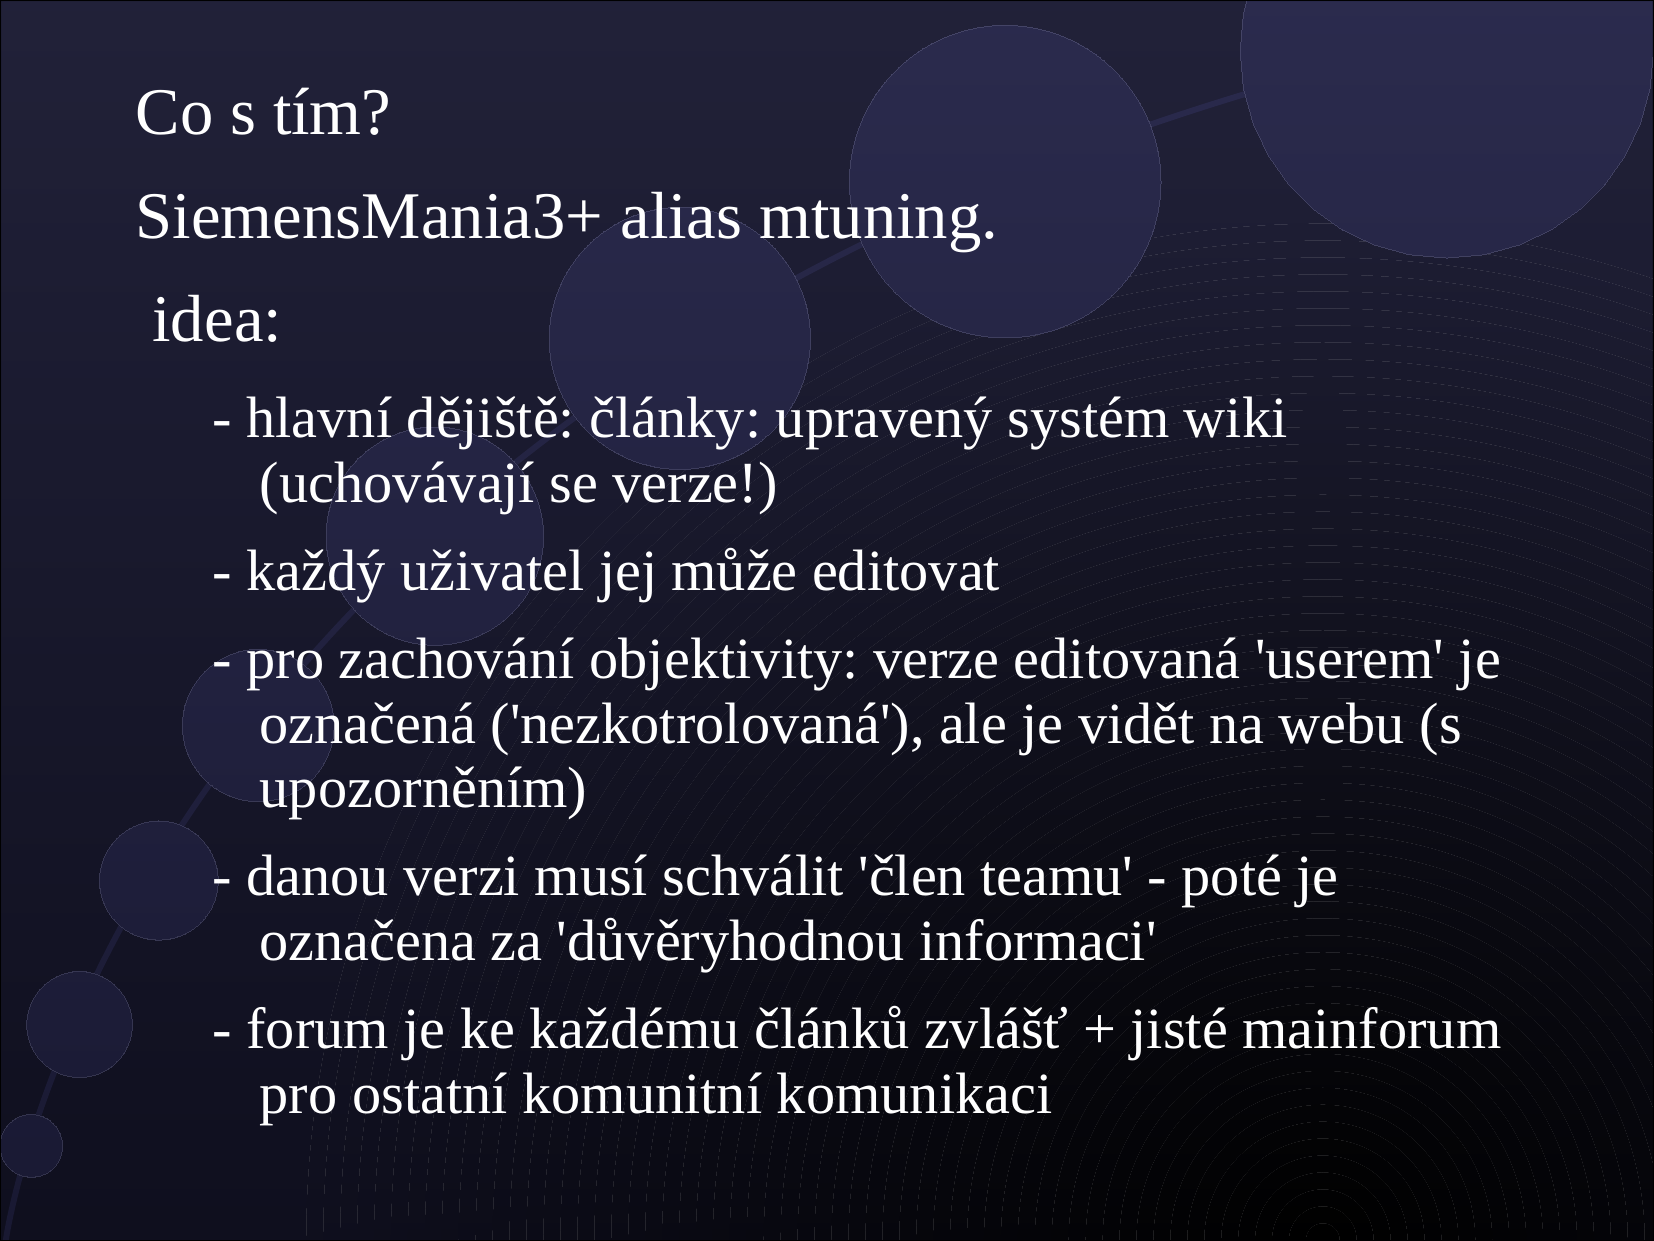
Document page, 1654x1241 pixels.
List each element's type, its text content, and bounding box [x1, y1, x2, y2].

list Co s tím? SiemensMania3+ alias mtuning. idea: - hlavní dějiště: články: upravený systém wiki (uchovávají se verze!) - každý uživatel jej může editovat - pro zachování objektivity: verze editovaná 'userem' je označená ('nezkotrolovaná'), ale je vidět na webu (s upozorněním) - danou verzi musí schválit 'člen teamu' - poté je označena za 'důvěryhodnou informaci' - forum je ke každému článků zvlášť + jisté mainforum pro ostatní komunitní komunikaci [118, 75, 1531, 1136]
